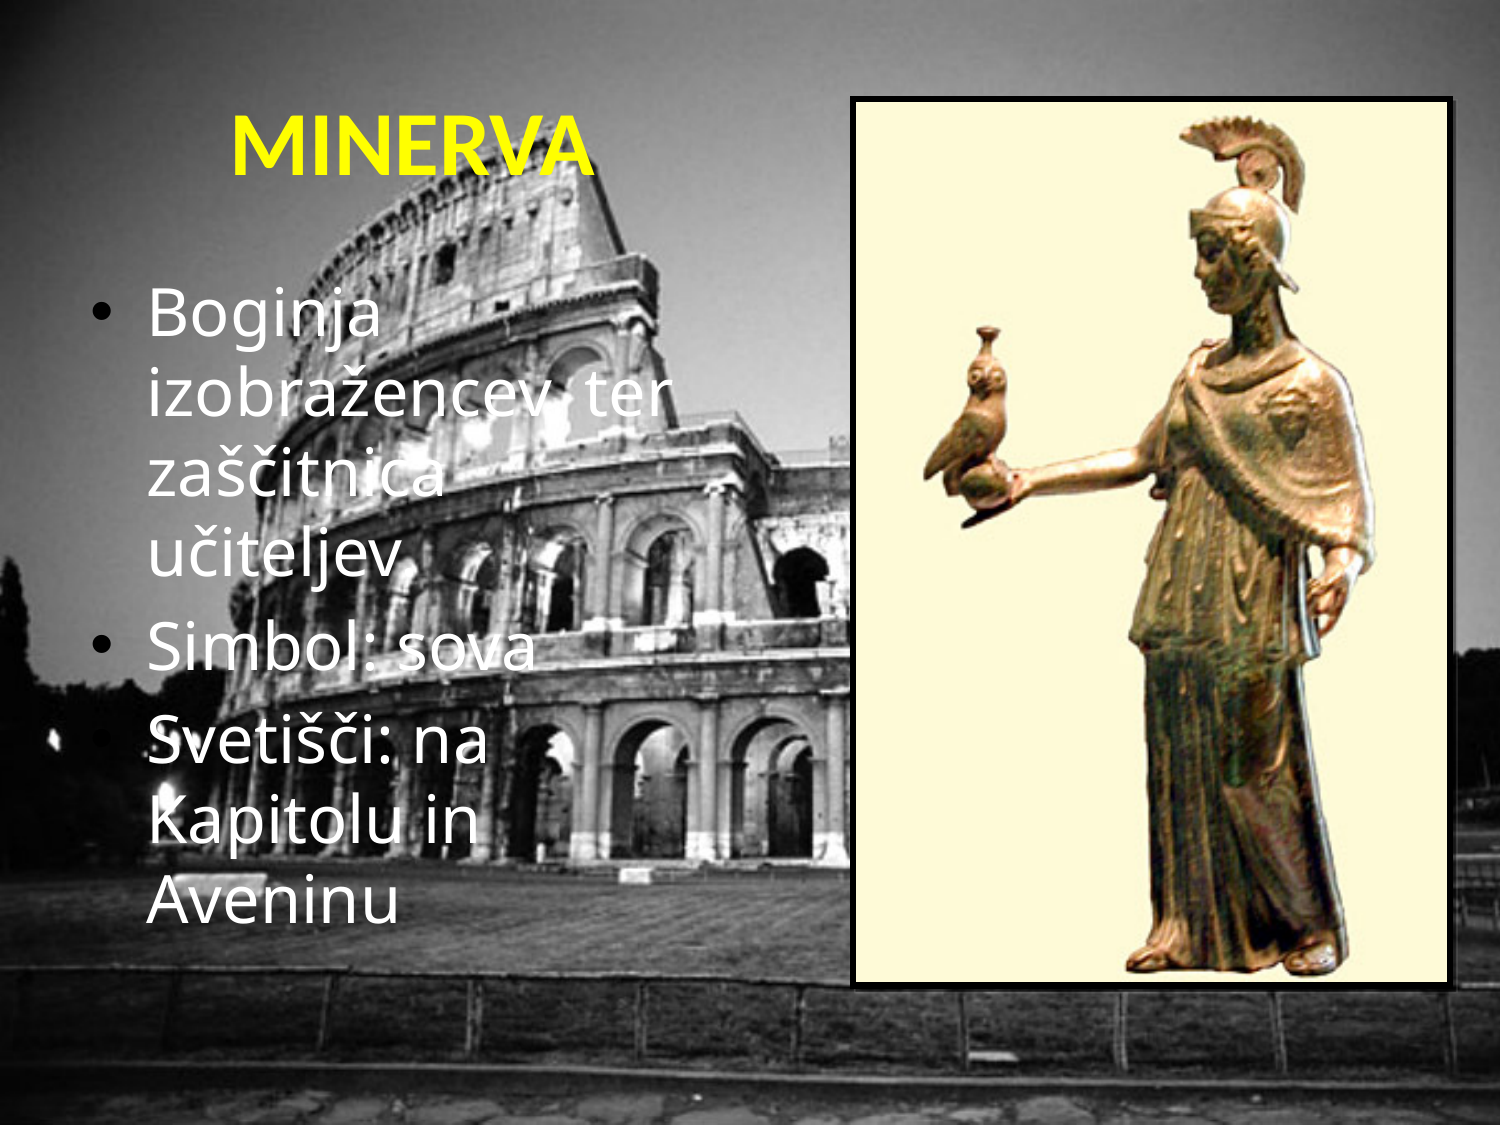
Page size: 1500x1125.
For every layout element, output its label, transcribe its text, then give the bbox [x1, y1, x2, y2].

title MINERVA [75, 45, 750, 233]
list Boginja izobražencev, ter zaščitnica učiteljev. Simbol: sova Svetišči: na Kapitolu in Aveninu [75, 262, 750, 1005]
picture [0, 0, 1500, 1125]
